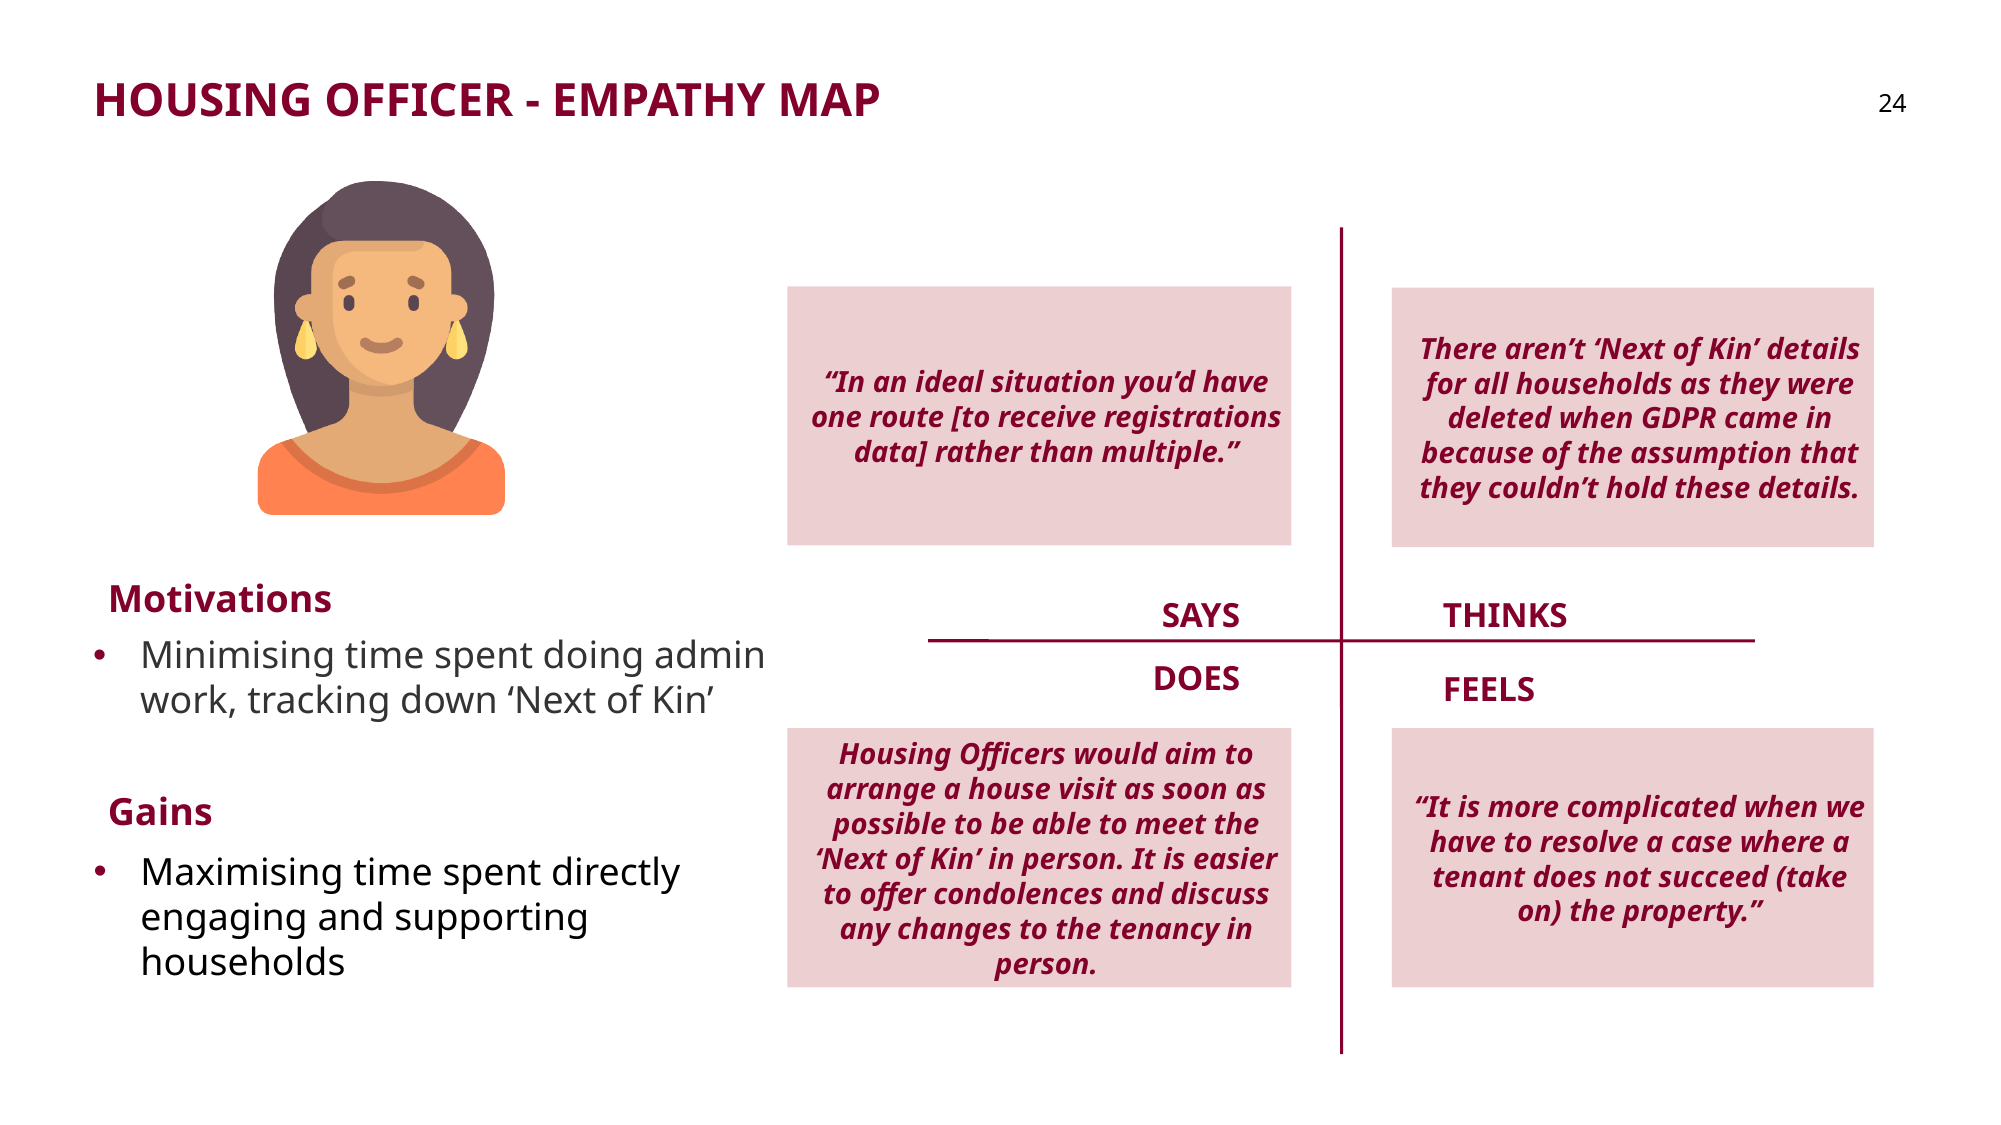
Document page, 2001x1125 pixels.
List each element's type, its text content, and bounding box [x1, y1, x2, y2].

text_box Maximising time spent directly engaging and supporting households [93, 847, 773, 983]
text_box Gains [93, 781, 743, 841]
text_box “In an ideal situation you’d have one route [to receive registrations data] rather than multiple.” [787, 286, 1292, 546]
text_box DOES [1077, 647, 1256, 707]
text_box Minimising time spent doing admin work, tracking down ‘Next of Kin’ [93, 631, 773, 722]
text_box “It is more complicated when we have to resolve a case where a tenant does not succeed (take on) the property.” [1391, 728, 1874, 988]
text_box FEELS [1427, 658, 1605, 718]
title HOUSING OFFICER - EMPATHY MAP [93, 70, 1809, 183]
text_box Housing Officers would aim to arrange a house visit as soon as possible to be able to meet the ‘Next of Kin’ in person. It is easier to offer condolences and discuss any changes to the tenancy in person. [787, 728, 1292, 988]
text_box Motivations [93, 568, 743, 628]
text_box THINKS [1427, 584, 1605, 644]
text_box SAYS [1077, 584, 1256, 644]
picture [214, 181, 548, 515]
text_box There aren’t ‘Next of Kin’ details for all households as they were deleted when GDPR came in because of the assumption that they couldn’t hold these details. [1391, 287, 1874, 548]
slide_number 1 [1850, 87, 1907, 148]
